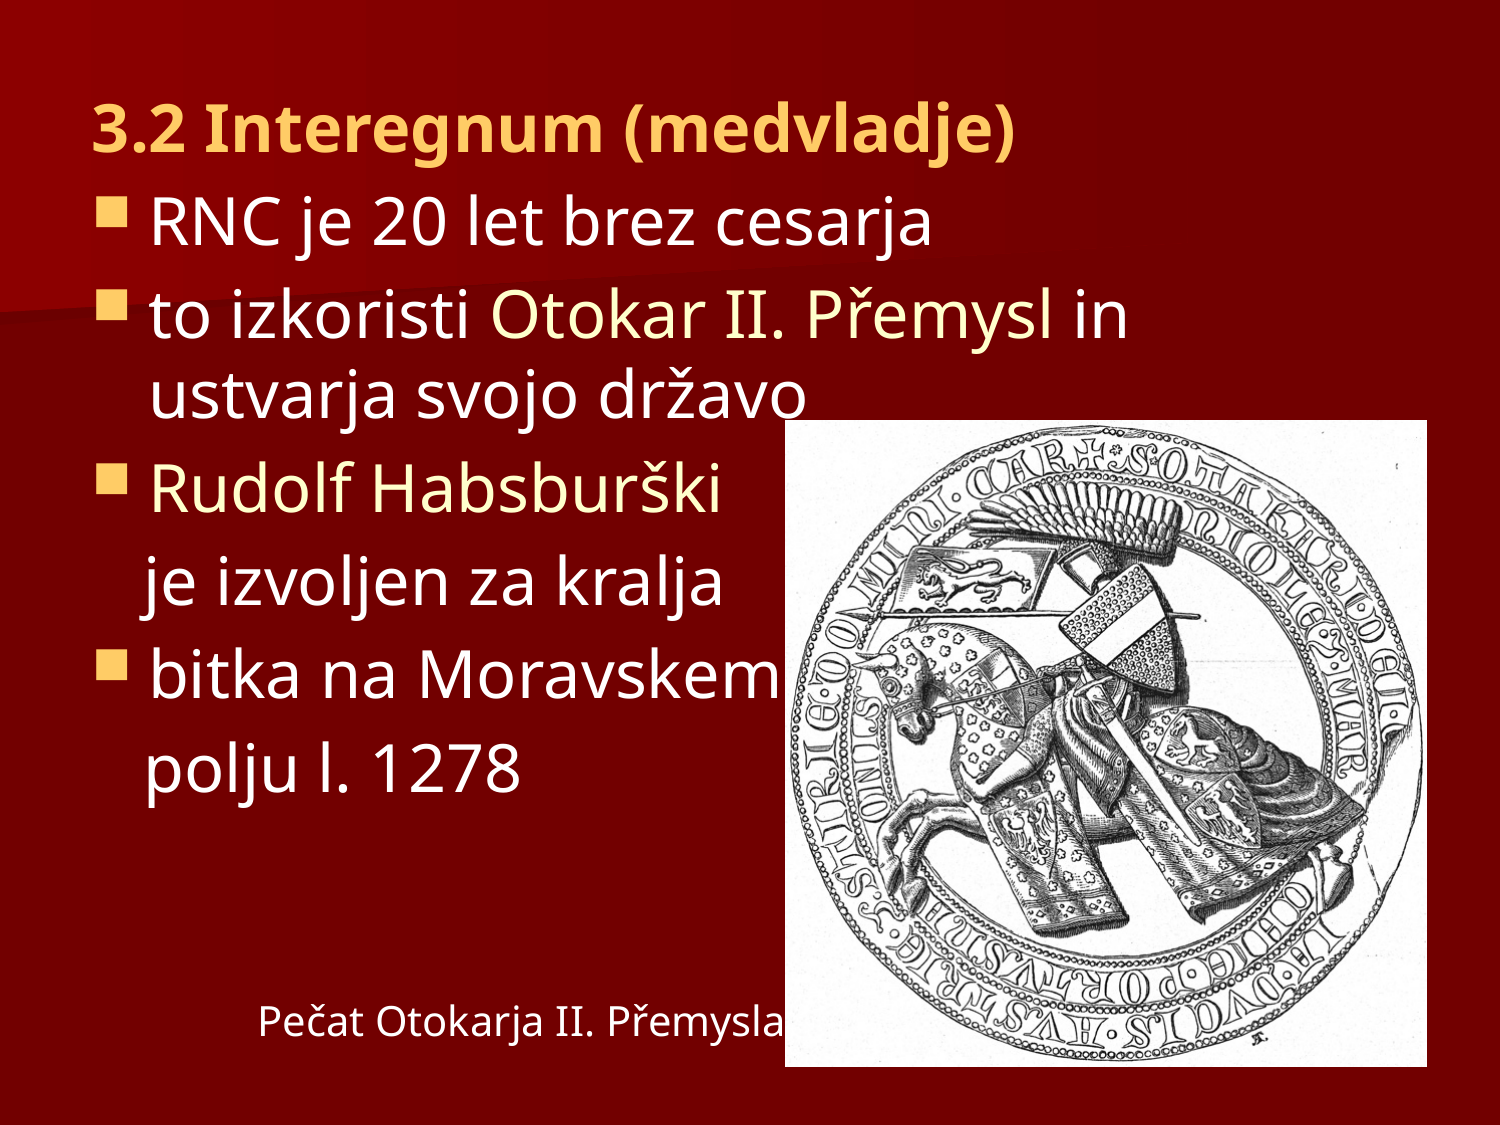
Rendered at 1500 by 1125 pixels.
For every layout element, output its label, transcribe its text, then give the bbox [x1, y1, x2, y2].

text_box Pečat Otokarja II. Přemysla [242, 987, 802, 1053]
picture [785, 420, 1427, 1067]
list 3.2 Interegnum (medvladje) RNC je 20 let brez cesarja to izkoristi Otokar II. Přemysl in ustvarja svojo državo Rudolf Habsburški je izvoljen za kralja bitka na Moravskem polju l. 1278 [76, 78, 1331, 1005]
